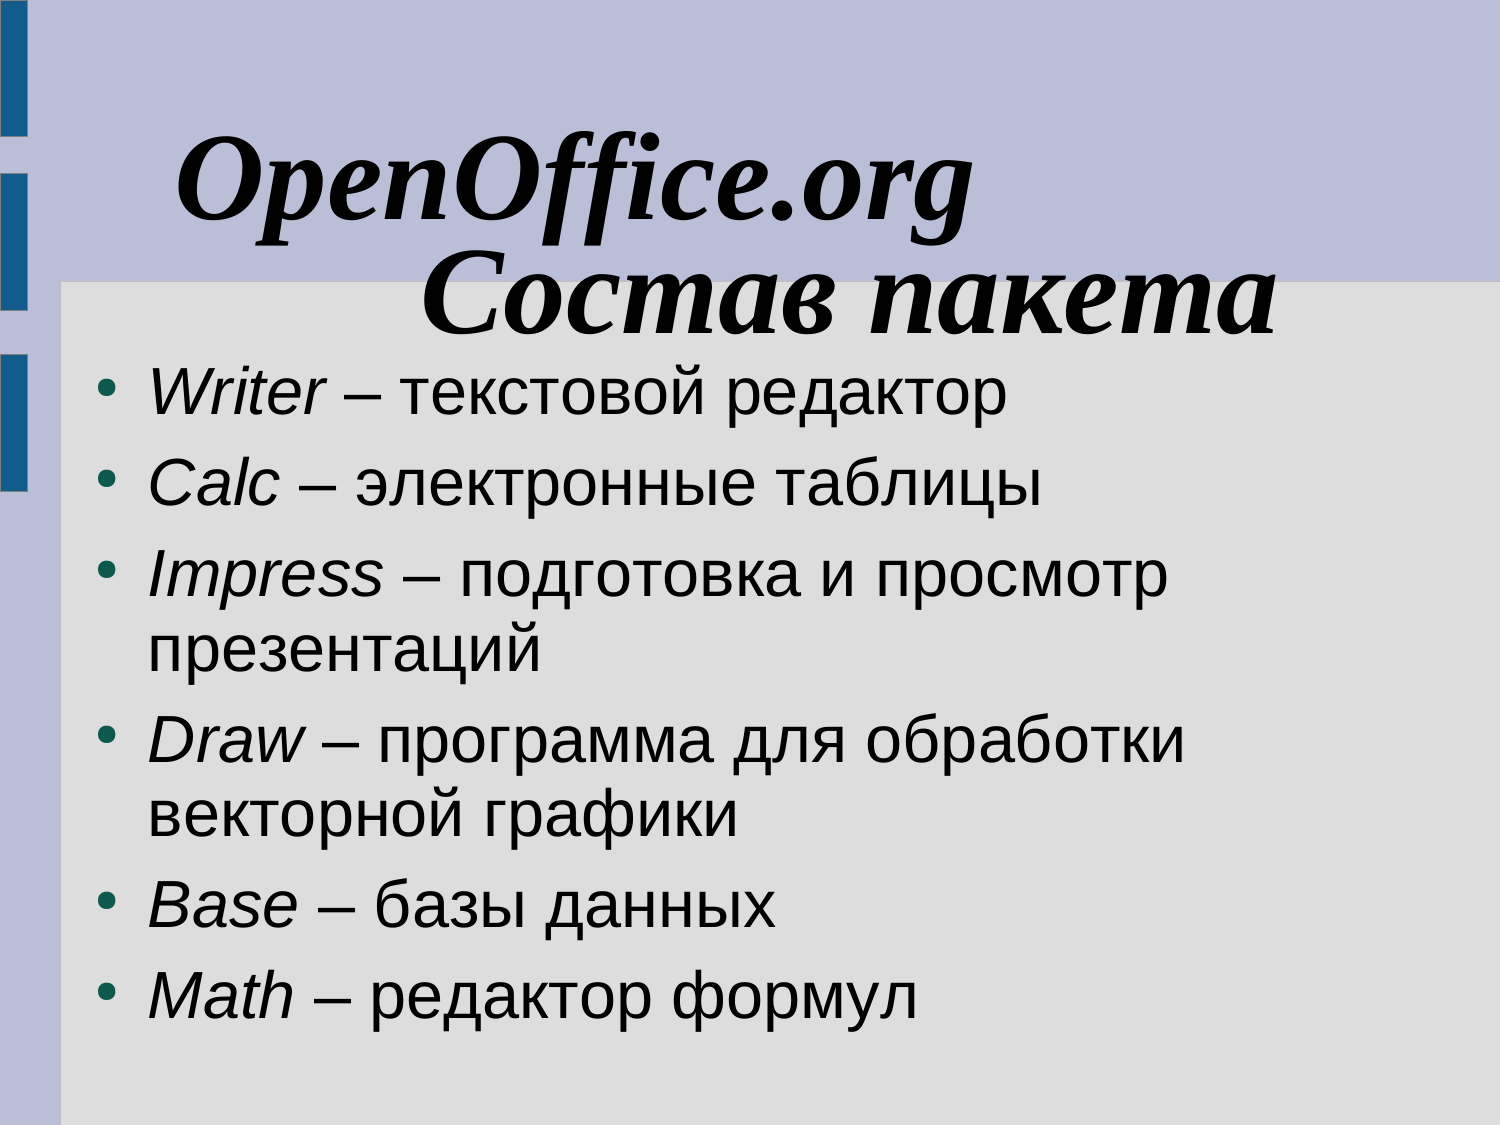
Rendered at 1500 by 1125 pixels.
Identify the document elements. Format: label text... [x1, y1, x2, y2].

title Состав пакета [144, 189, 1495, 378]
list Writer – текстовой редактор Calc – электронные таблицы Impress – подготовка и просмотр презентаций Draw – программа для обработки векторной графики Base – базы данных Math – редактор формул [62, 347, 1413, 1090]
text_box OpenOffice.org [0, 29, 1270, 325]
